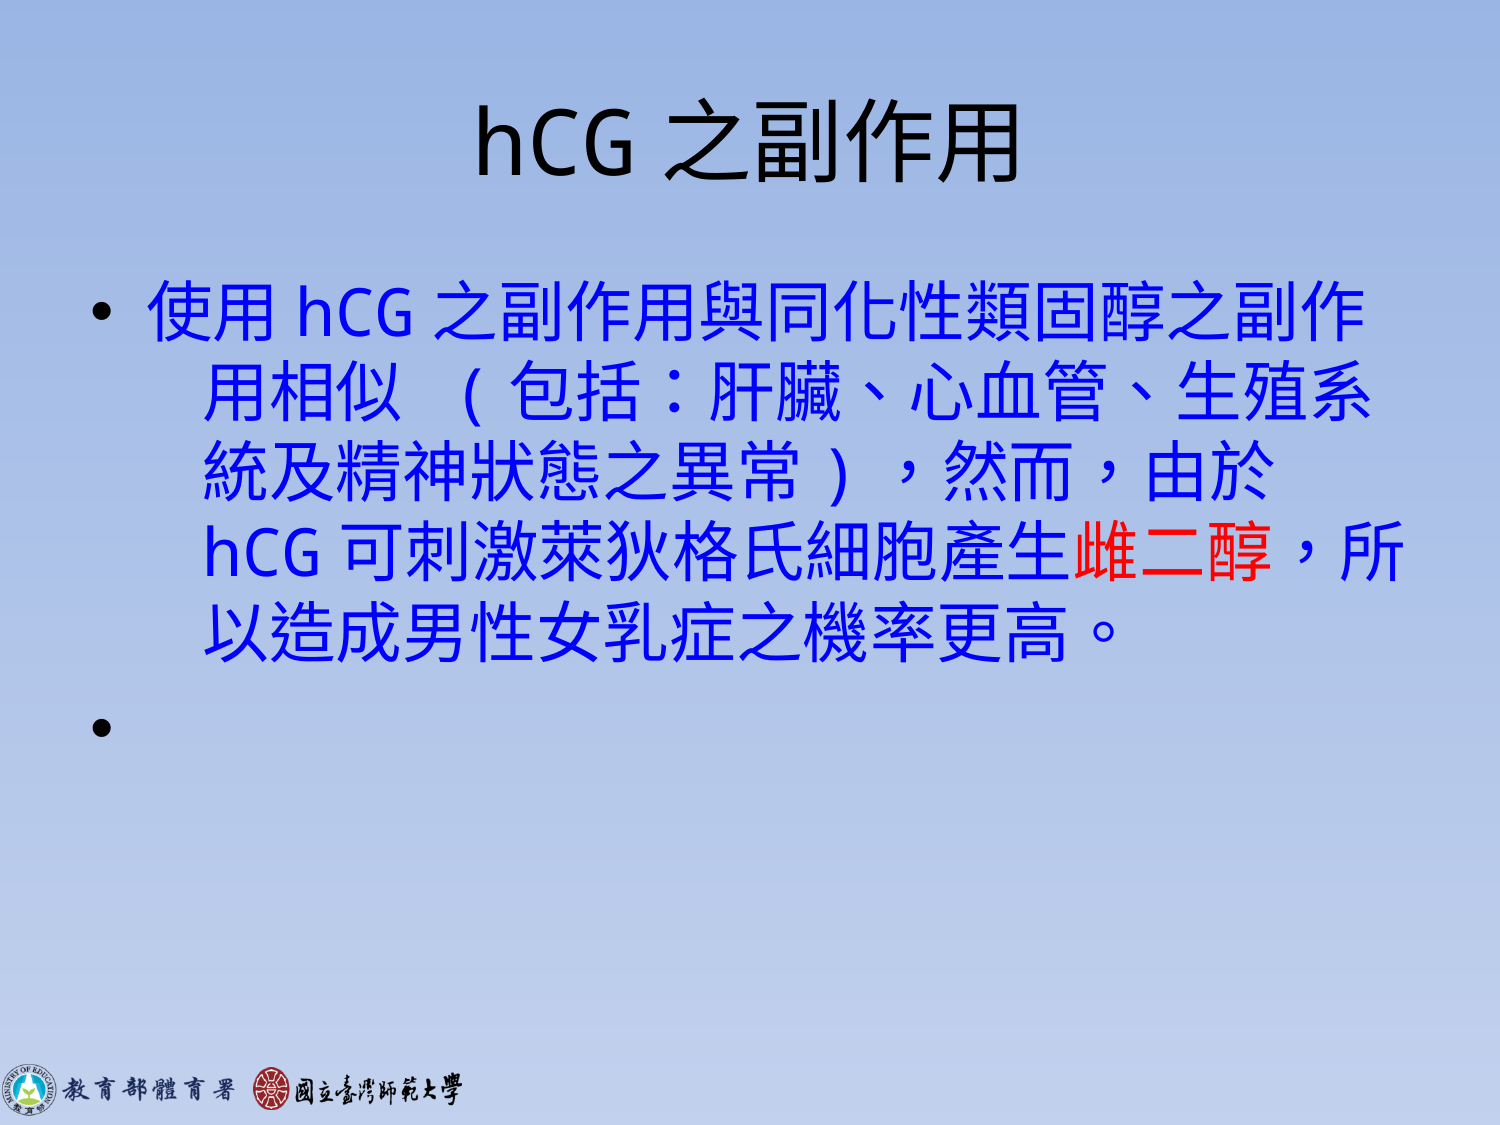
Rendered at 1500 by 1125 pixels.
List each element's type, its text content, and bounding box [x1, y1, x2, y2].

title hCG之副作用 [75, 45, 1426, 233]
list 使用hCG之副作用與同化性類固醇之副作用相似 (包括：肝臟、心血管、生殖系統及精神狀態之異常)，然而，由於hCG可刺激萊狄格氏細胞產生雌二醇，所以造成男性女乳症之機率更高。 [75, 262, 1426, 1005]
